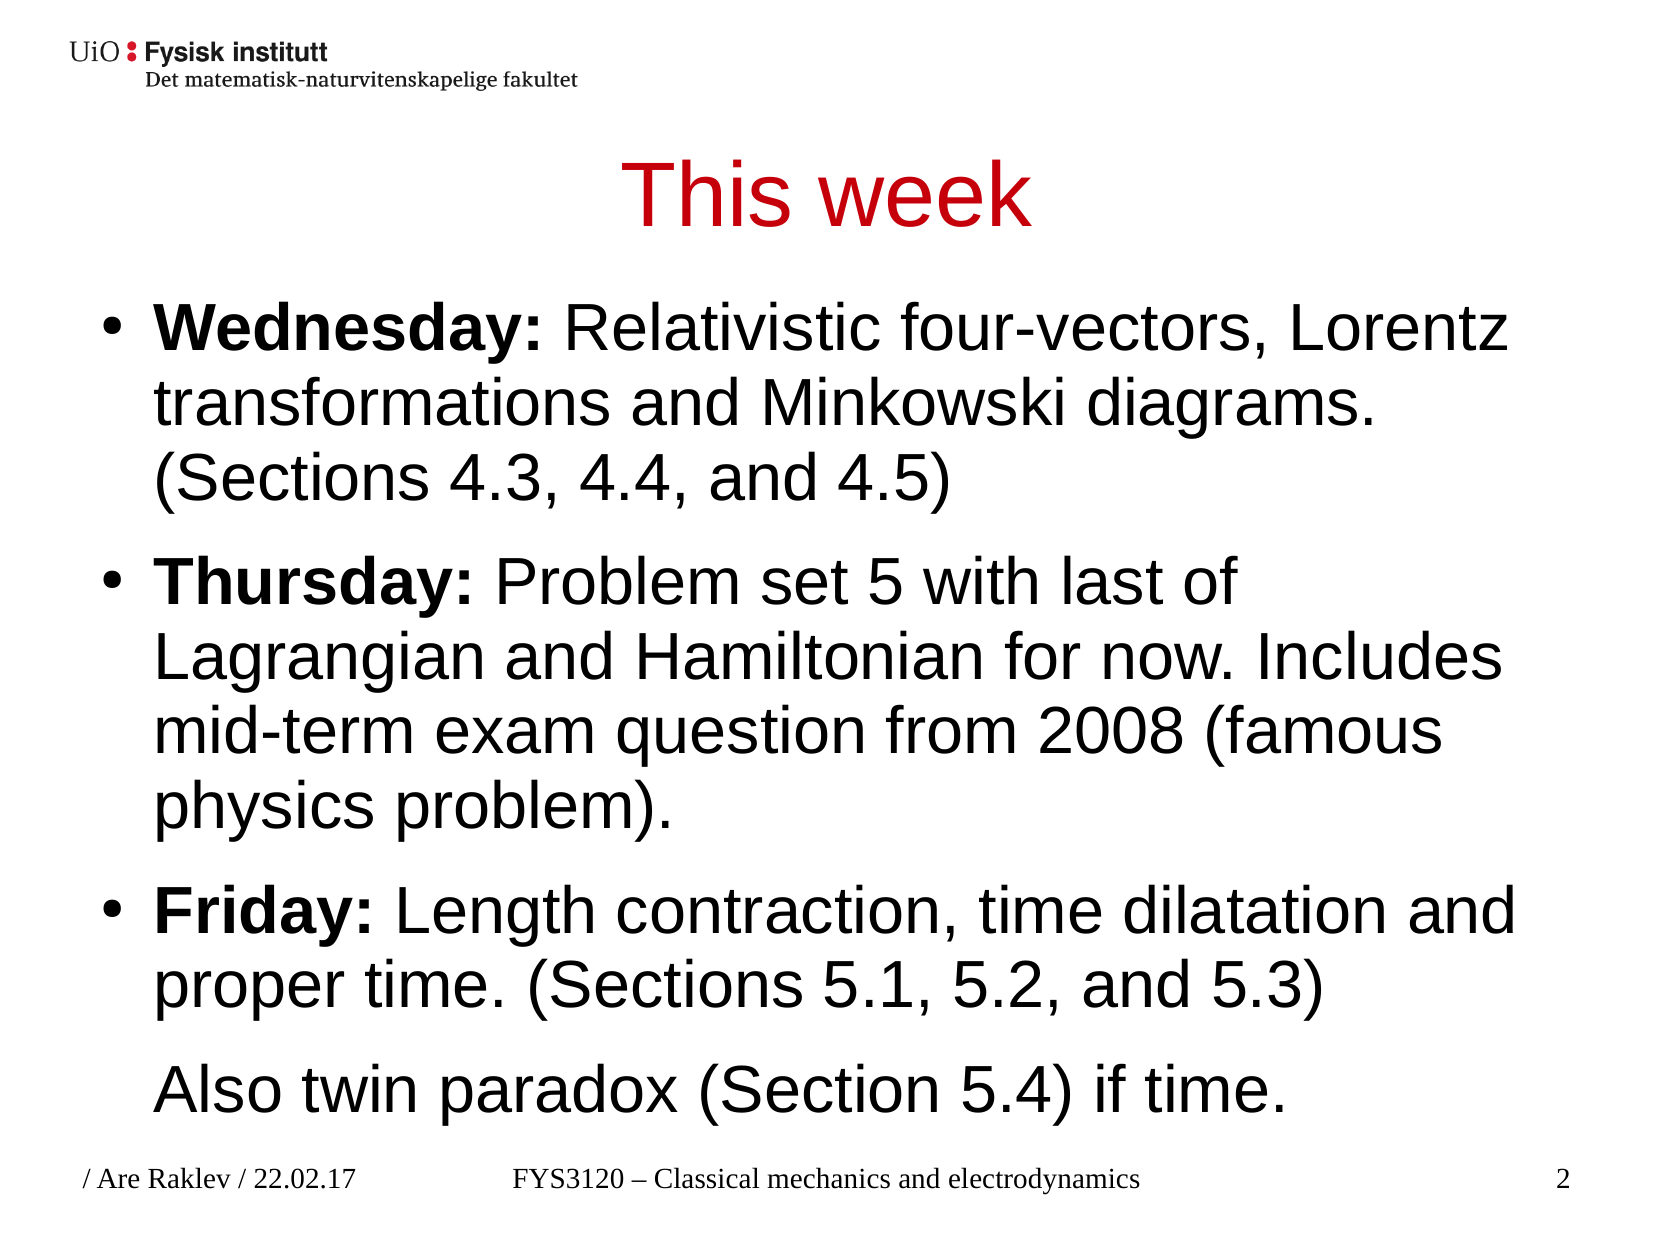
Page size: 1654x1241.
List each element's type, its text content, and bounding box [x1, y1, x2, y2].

picture [68, 37, 581, 93]
title This week [82, 90, 1571, 290]
list Wednesday: Relativistic four-vectors, Lorentz transformations and Minkowski diagrams. (Sections 4.3, 4.4, and 4.5) Thursday: Problem set 5 with last of Lagrangian and Hamiltonian for now. Includes mid-term exam question from 2008 (famous physics problem). Friday: Length contraction, time dilatation and proper time. (Sections 5.1, 5.2, and 5.3) Also twin paradox (Section 5.4) if time. [82, 290, 1576, 1193]
